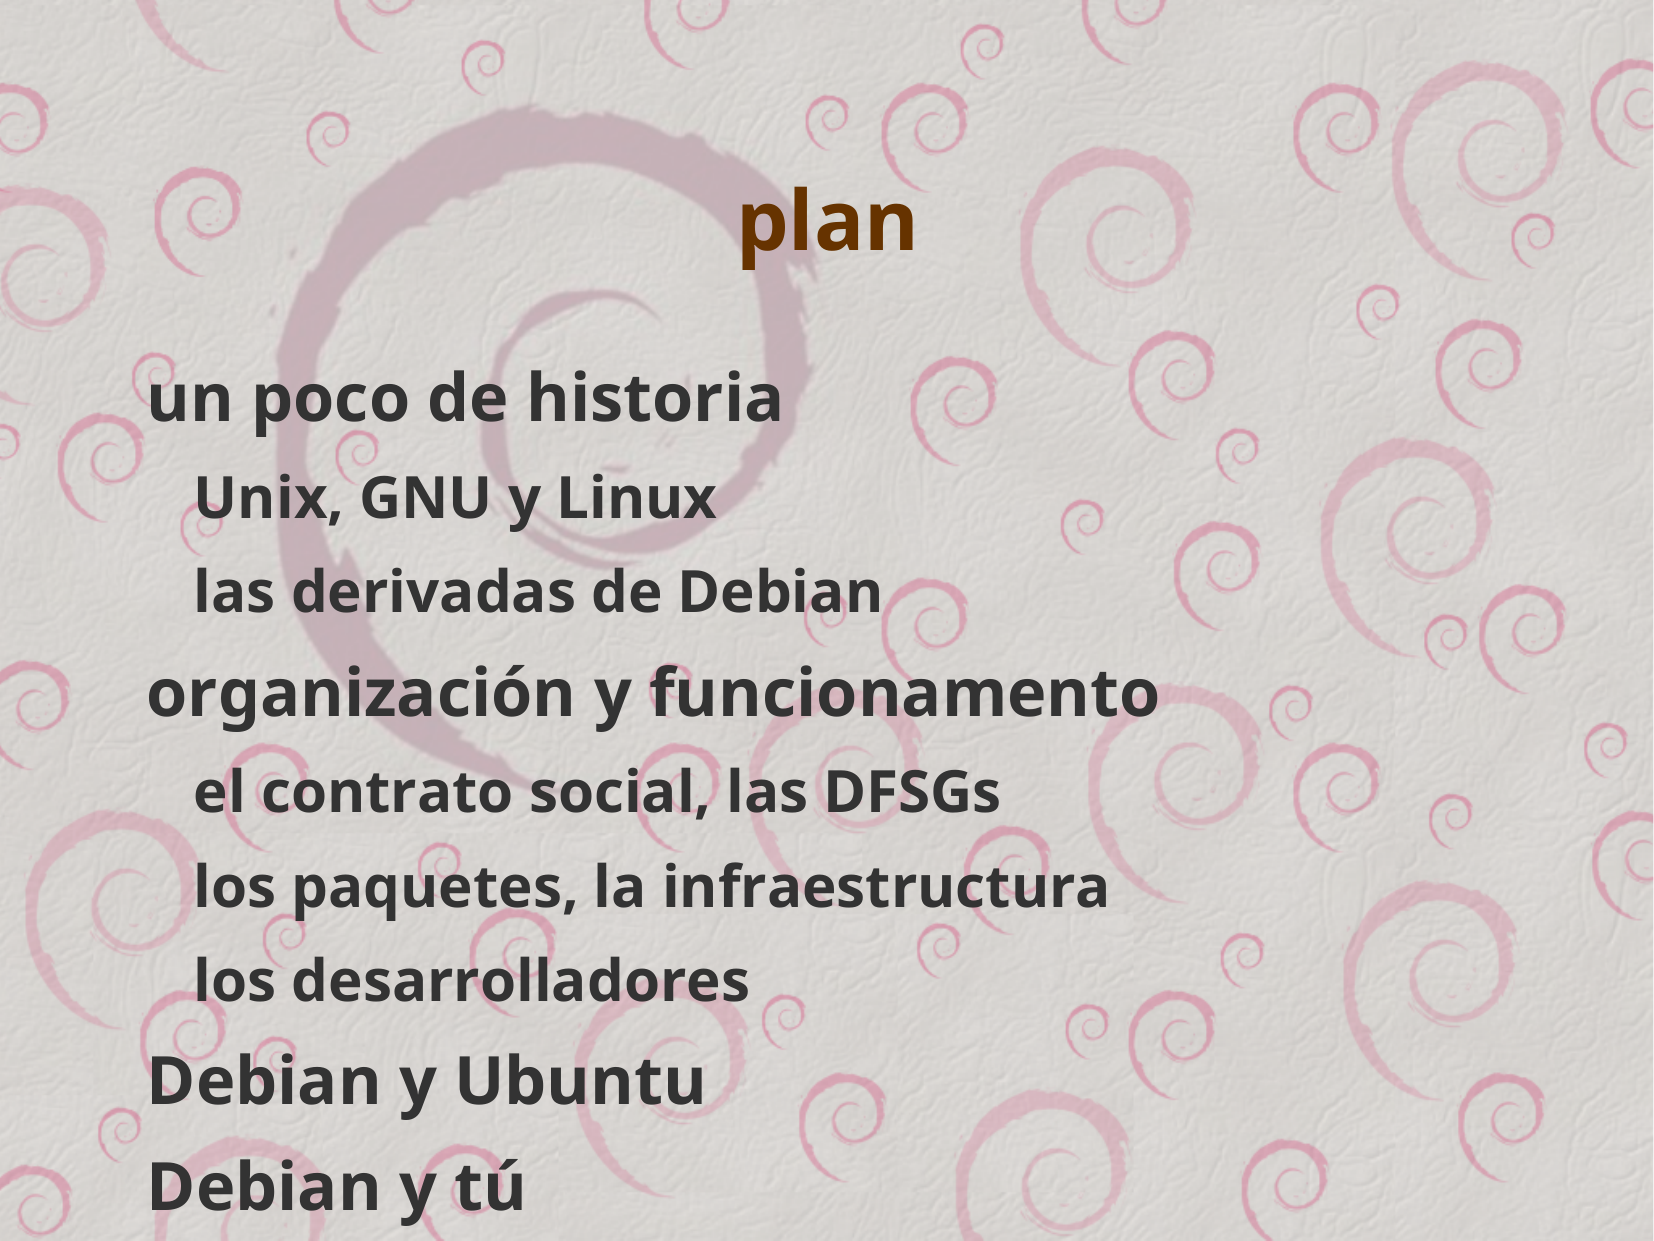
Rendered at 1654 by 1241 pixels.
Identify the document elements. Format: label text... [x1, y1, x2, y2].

picture [0, 0, 1654, 1241]
title plan [121, 114, 1534, 322]
list un poco de historia Unix, GNU y Linux las derivadas de Debian organización y funcionamento el contrato social, las DFSGs los paquetes, la infraestructura los desarrolladores Debian y Ubuntu Debian y tú [134, 350, 1516, 1133]
